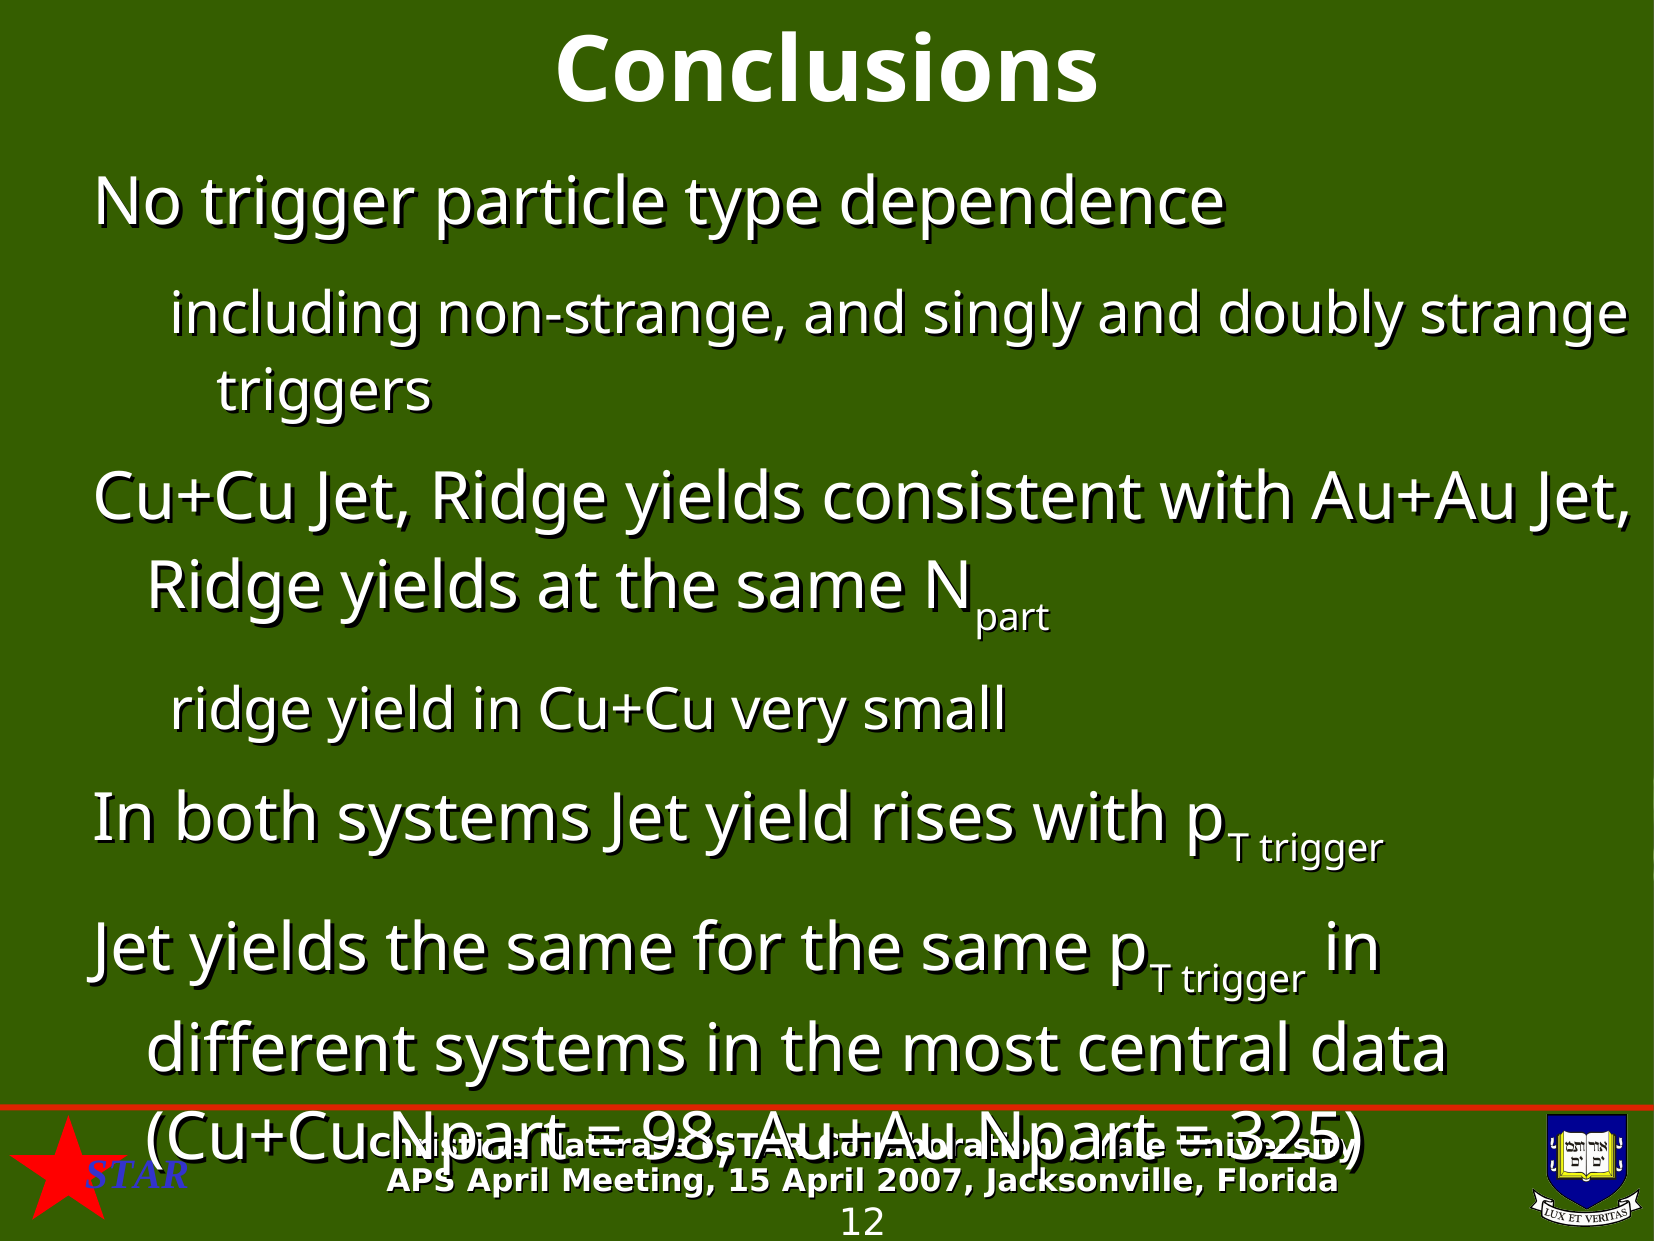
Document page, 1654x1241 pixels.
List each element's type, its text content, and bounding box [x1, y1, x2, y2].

title Conclusions [82, 0, 1571, 154]
list No trigger particle type dependence including non-strange, and singly and doubly strange triggers Cu+Cu Jet, Ridge yields consistent with Au+Au Jet, Ridge yields at the same Npart ridge yield in Cu+Cu very small In both systems Jet yield rises with pT trigger Jet yields the same for the same pT trigger in different systems in the most central data (Cu+Cu Npart = 98, Au+Au Npart = 325) [75, 154, 1651, 1088]
picture [1529, 1114, 1643, 1227]
